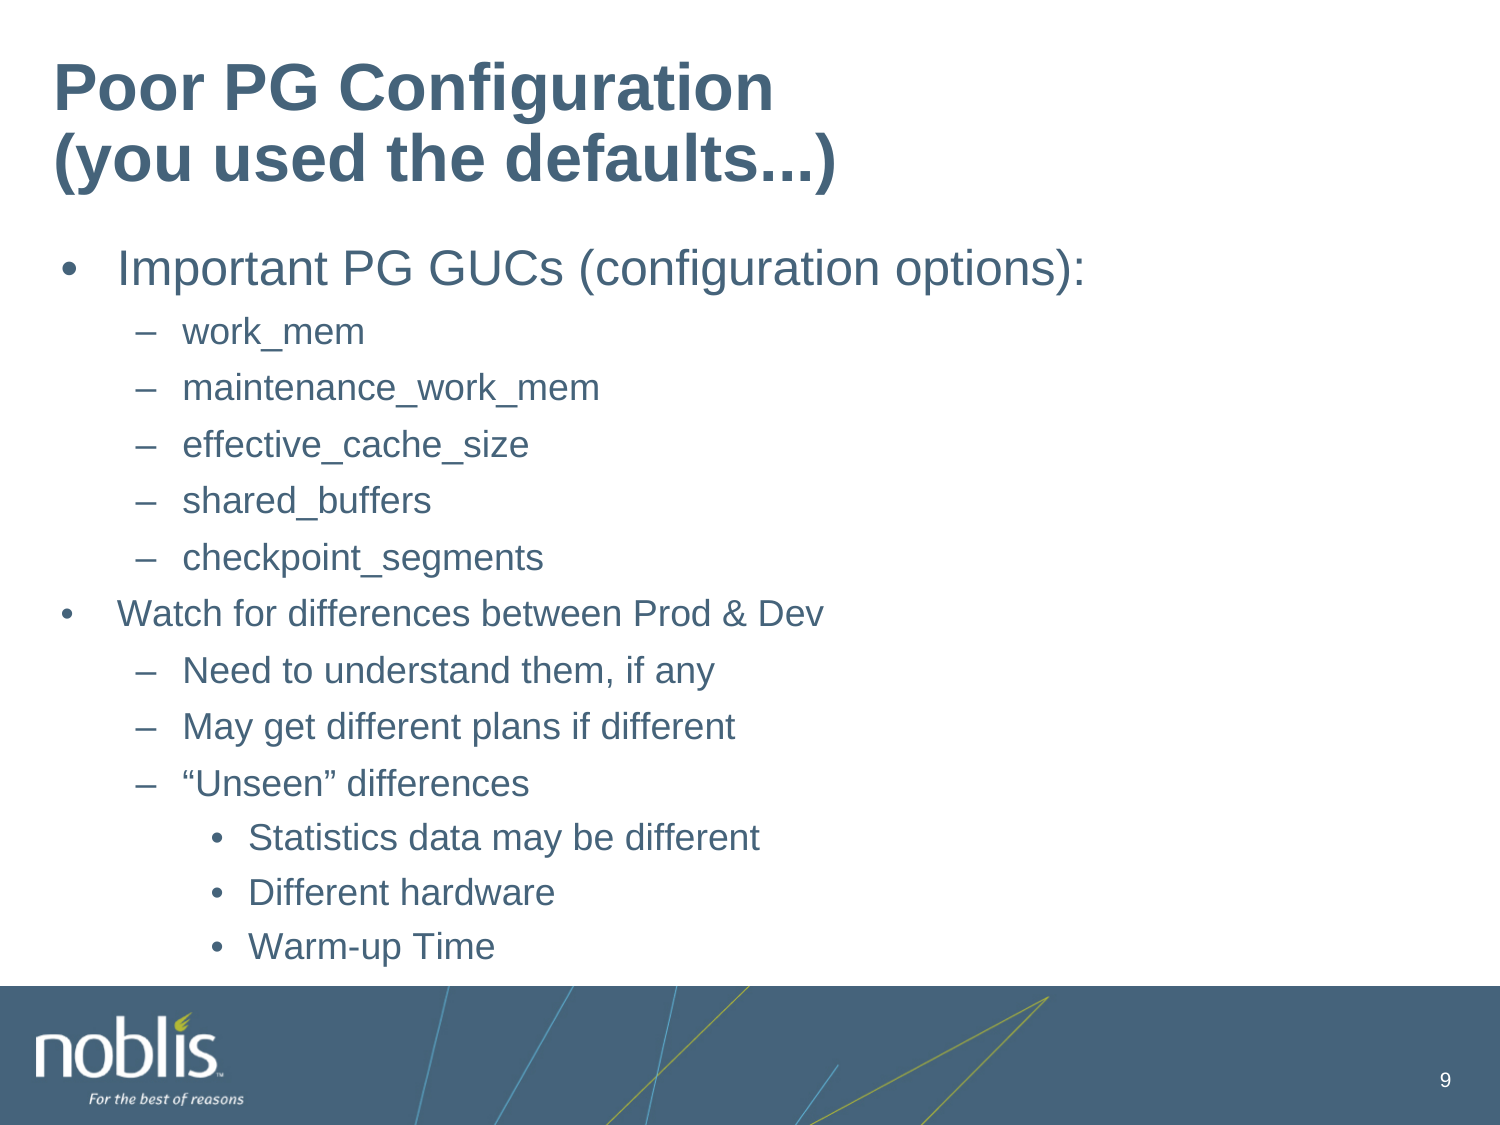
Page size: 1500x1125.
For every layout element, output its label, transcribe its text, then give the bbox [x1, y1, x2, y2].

picture [0, 986, 1500, 1125]
title Poor PG Configuration (you used the defaults...) [53, 38, 1438, 211]
list Important PG GUCs (configuration options): work_mem maintenance_work_mem effective_cache_size shared_buffers checkpoint_segments Watch for differences between Prod & Dev Need to understand them, if any May get different plans if different “Unseen” differences Statistics data may be different Different hardware Warm-up Time [60, 239, 1437, 968]
